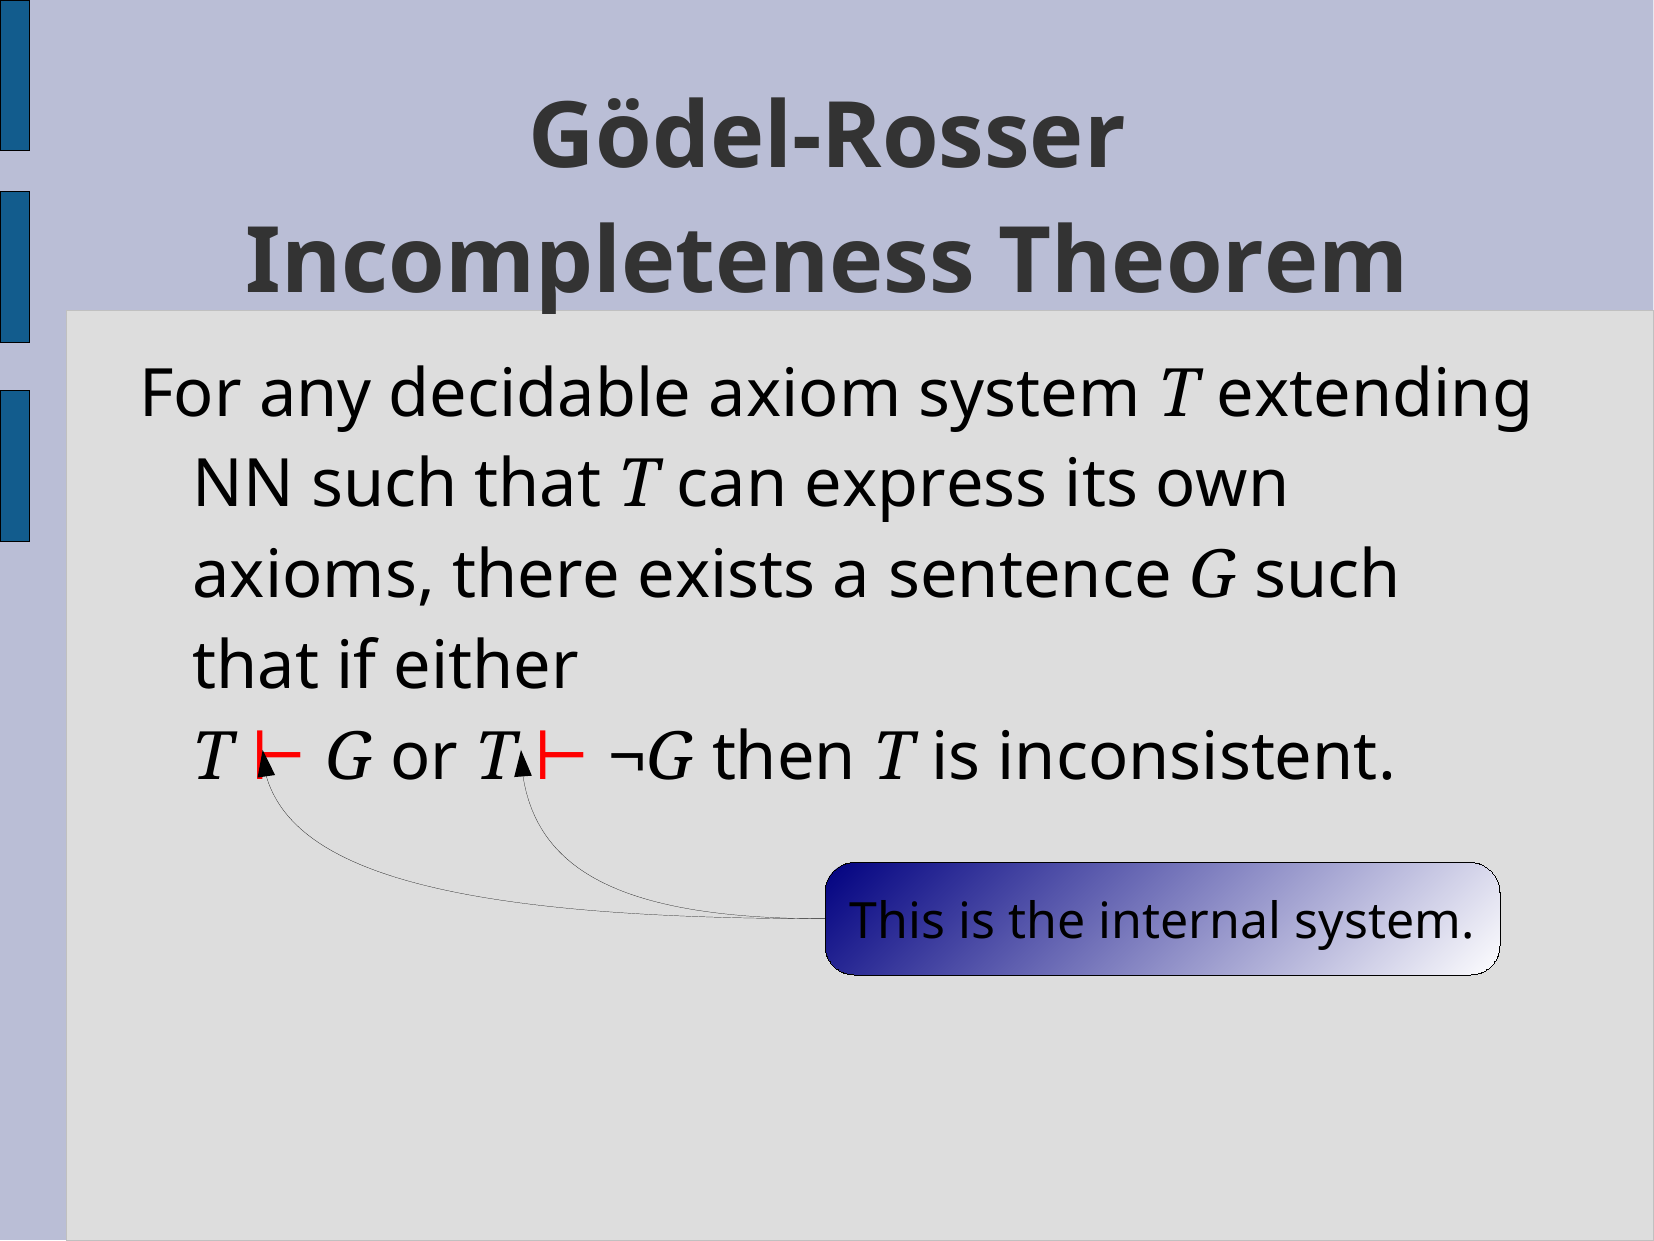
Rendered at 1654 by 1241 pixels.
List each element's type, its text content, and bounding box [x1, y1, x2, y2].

list For any decidable axiom system T extending NN such that T can express its own axioms, there exists a sentence G such that if either T ⊢ G or T ⊢ ¬G then T is inconsistent. [121, 344, 1534, 891]
text_box This is the internal system. [825, 862, 1501, 976]
title Gödel-Rosser Incompleteness Theorem [121, 45, 1534, 344]
